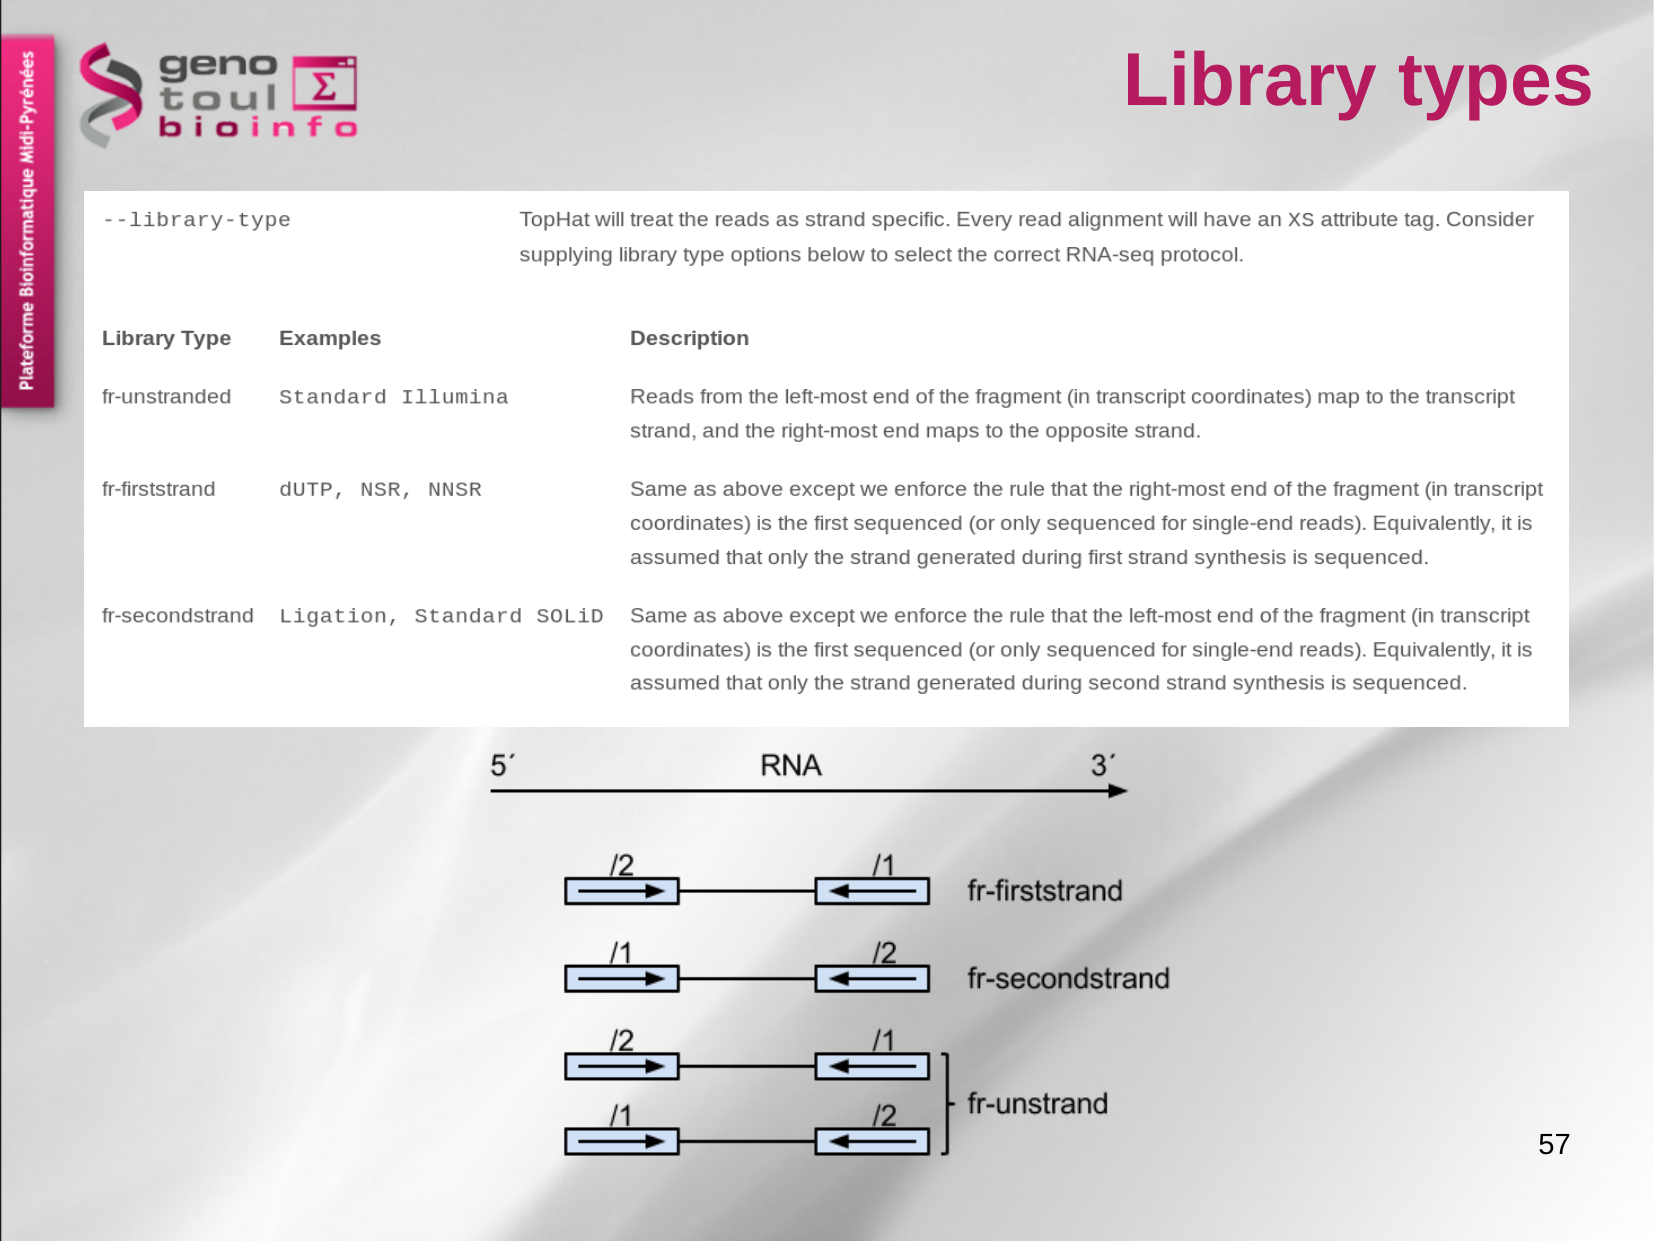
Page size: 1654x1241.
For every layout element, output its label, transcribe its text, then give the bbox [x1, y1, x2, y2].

picture [0, 0, 1654, 1241]
title Library types [106, 0, 1595, 198]
